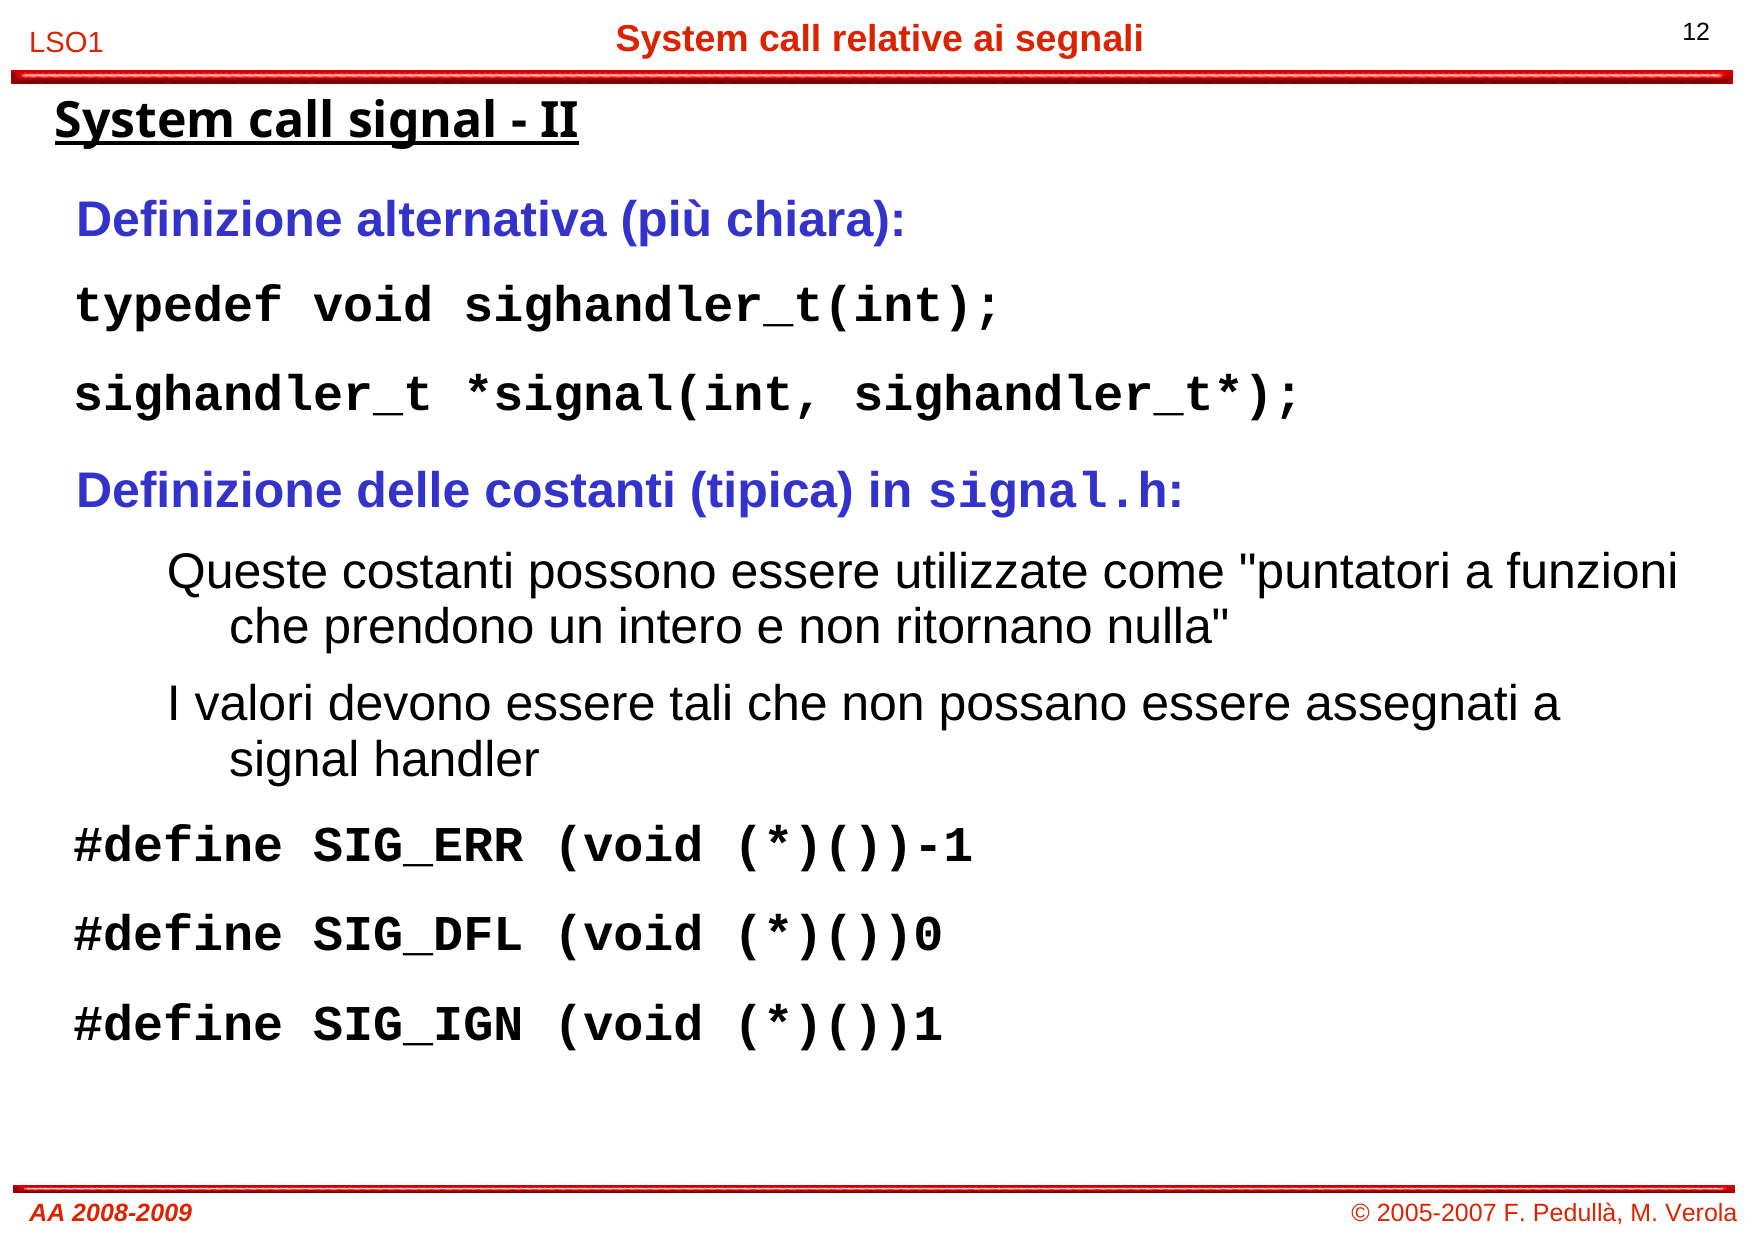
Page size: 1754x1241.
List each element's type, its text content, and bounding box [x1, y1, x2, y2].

picture [13, 1185, 1735, 1193]
list Definizione alternativa (più chiara): typedef void sighandler_t(int); sighandler_t *signal(int, sighandler_t*); Definizione delle costanti (tipica) in signal.h: Queste costanti possono essere utilizzate come "puntatori a funzioni che prendono un intero e non ritornano nulla" I valori devono essere tali che non possano essere assegnati a signal handler #define SIG_ERR (void (*)())-1 #define SIG_DFL (void (*)())0 #define SIG_IGN (void (*)())1 [58, 183, 1696, 1130]
title System call signal - II [40, 72, 1714, 168]
picture [11, 70, 1733, 84]
